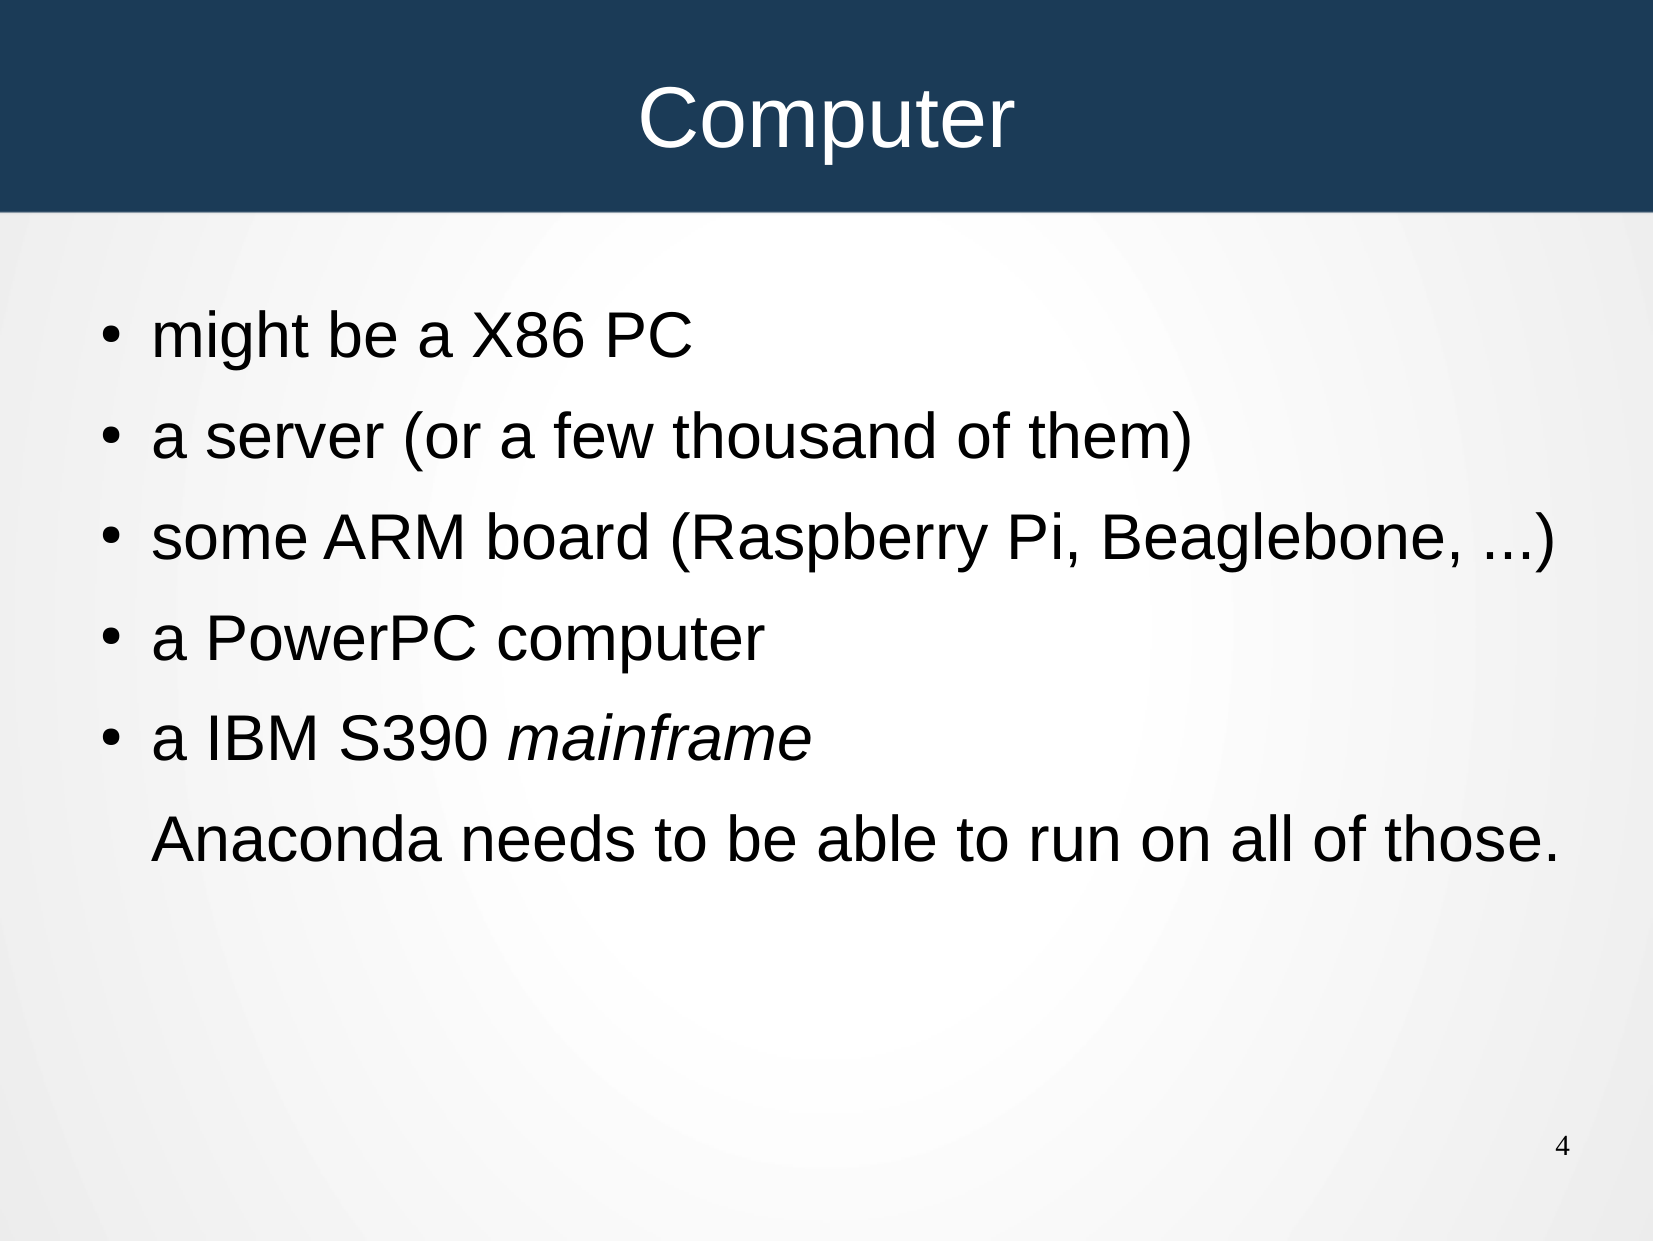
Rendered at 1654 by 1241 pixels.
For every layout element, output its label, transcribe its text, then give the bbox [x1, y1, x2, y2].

list might be a X86 PC a server (or a few thousand of them) some ARM board (Raspberry Pi, Beaglebone, ...) a PowerPC computer a IBM S390 mainframe Anaconda needs to be able to run on all of those. [82, 299, 1571, 1019]
title Computer [82, 47, 1571, 189]
picture [0, 0, 1653, 1241]
